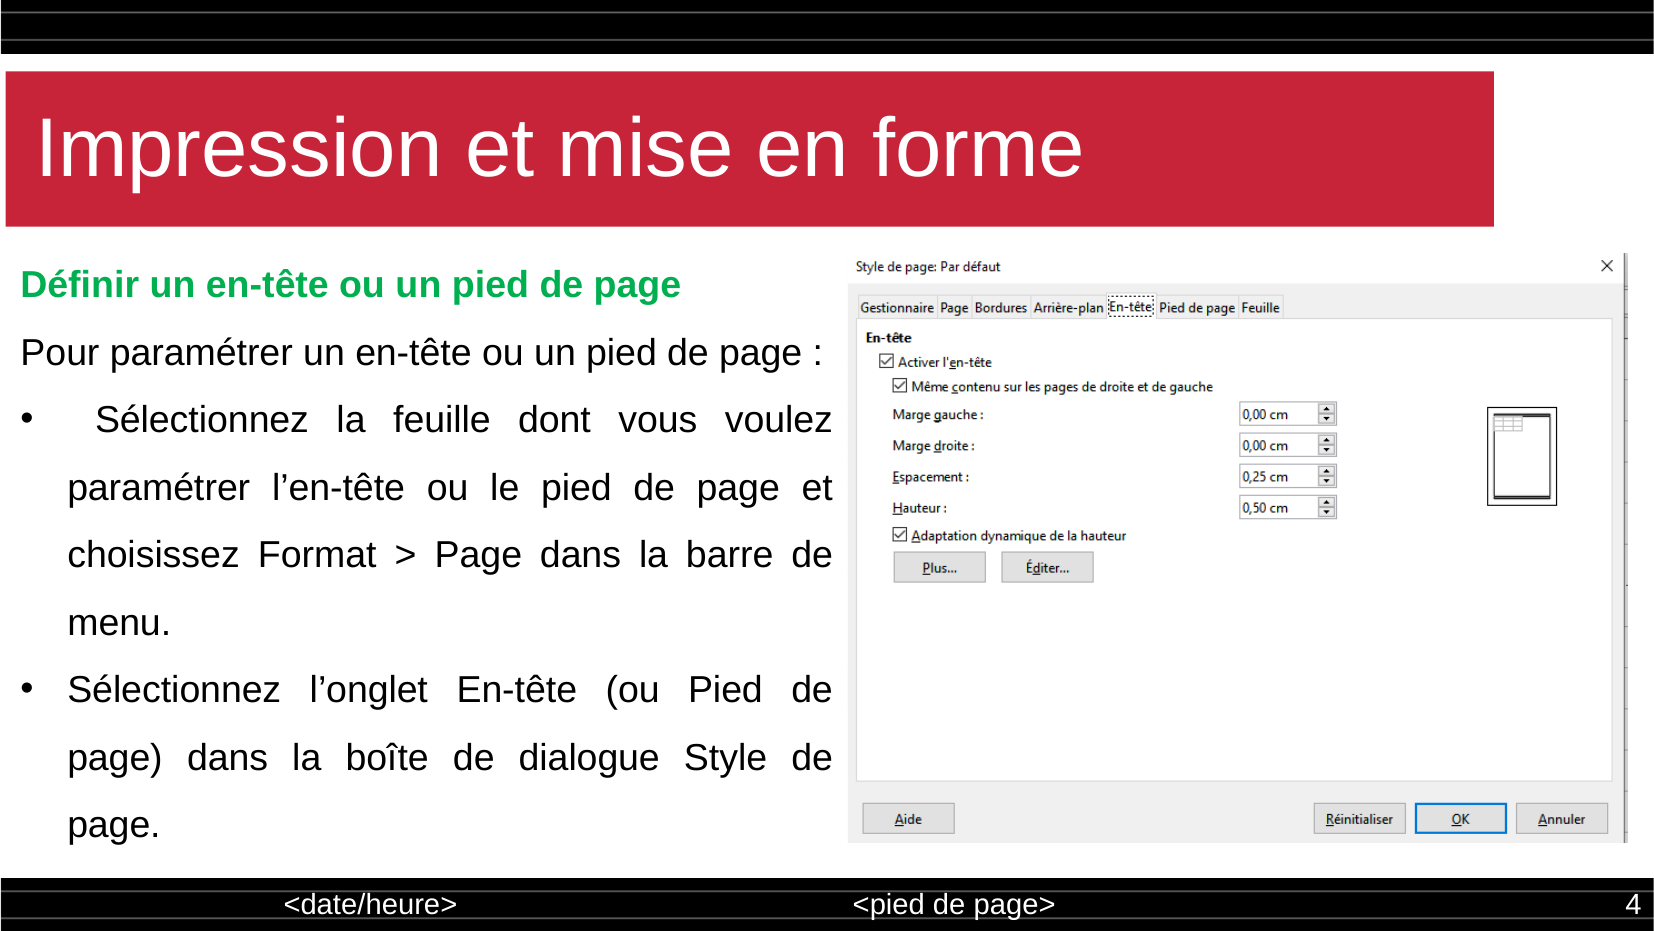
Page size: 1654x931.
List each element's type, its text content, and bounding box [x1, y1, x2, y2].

picture [0, 878, 1654, 931]
text_box Impression et mise en forme [5, 71, 1494, 227]
picture [0, 0, 1654, 54]
picture [847, 253, 1628, 843]
text_box Définir un en-tête ou un pied de page Pour paramétrer un en-tête ou un pied de page : Sélectionnez la feuille dont vous voulez paramétrer l’en-tête ou le pied de page et choisissez Format > Page dans la barre de menu. Sélectionnez l’onglet En-tête (ou Pied de page) dans la boîte de dialogue Style de page. [5, 230, 848, 853]
